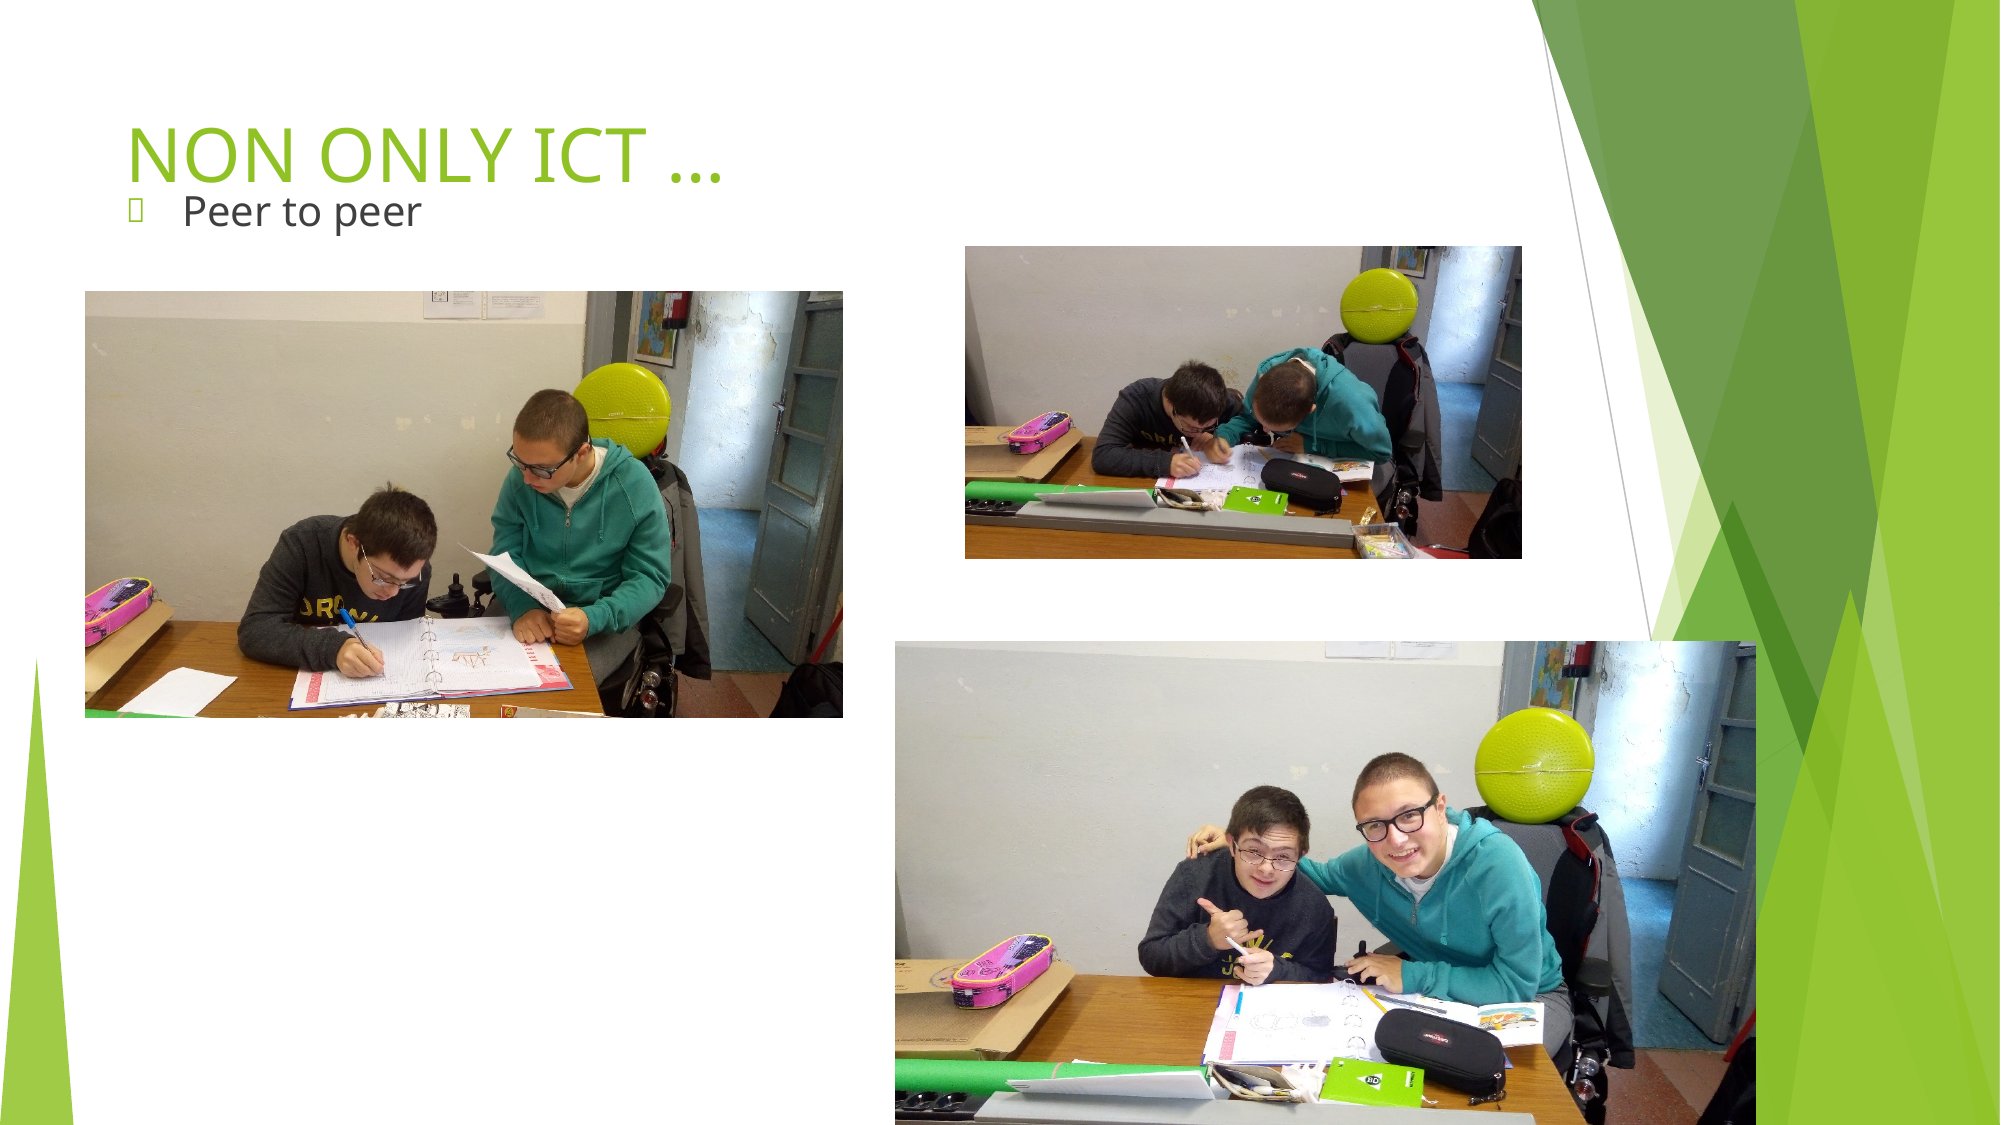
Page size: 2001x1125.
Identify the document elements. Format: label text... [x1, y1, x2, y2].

list Peer to peer [111, 177, 1574, 991]
picture [965, 246, 1522, 559]
picture [895, 641, 1756, 1125]
picture [85, 291, 843, 718]
title NON ONLY ICT … [111, 99, 1522, 177]
